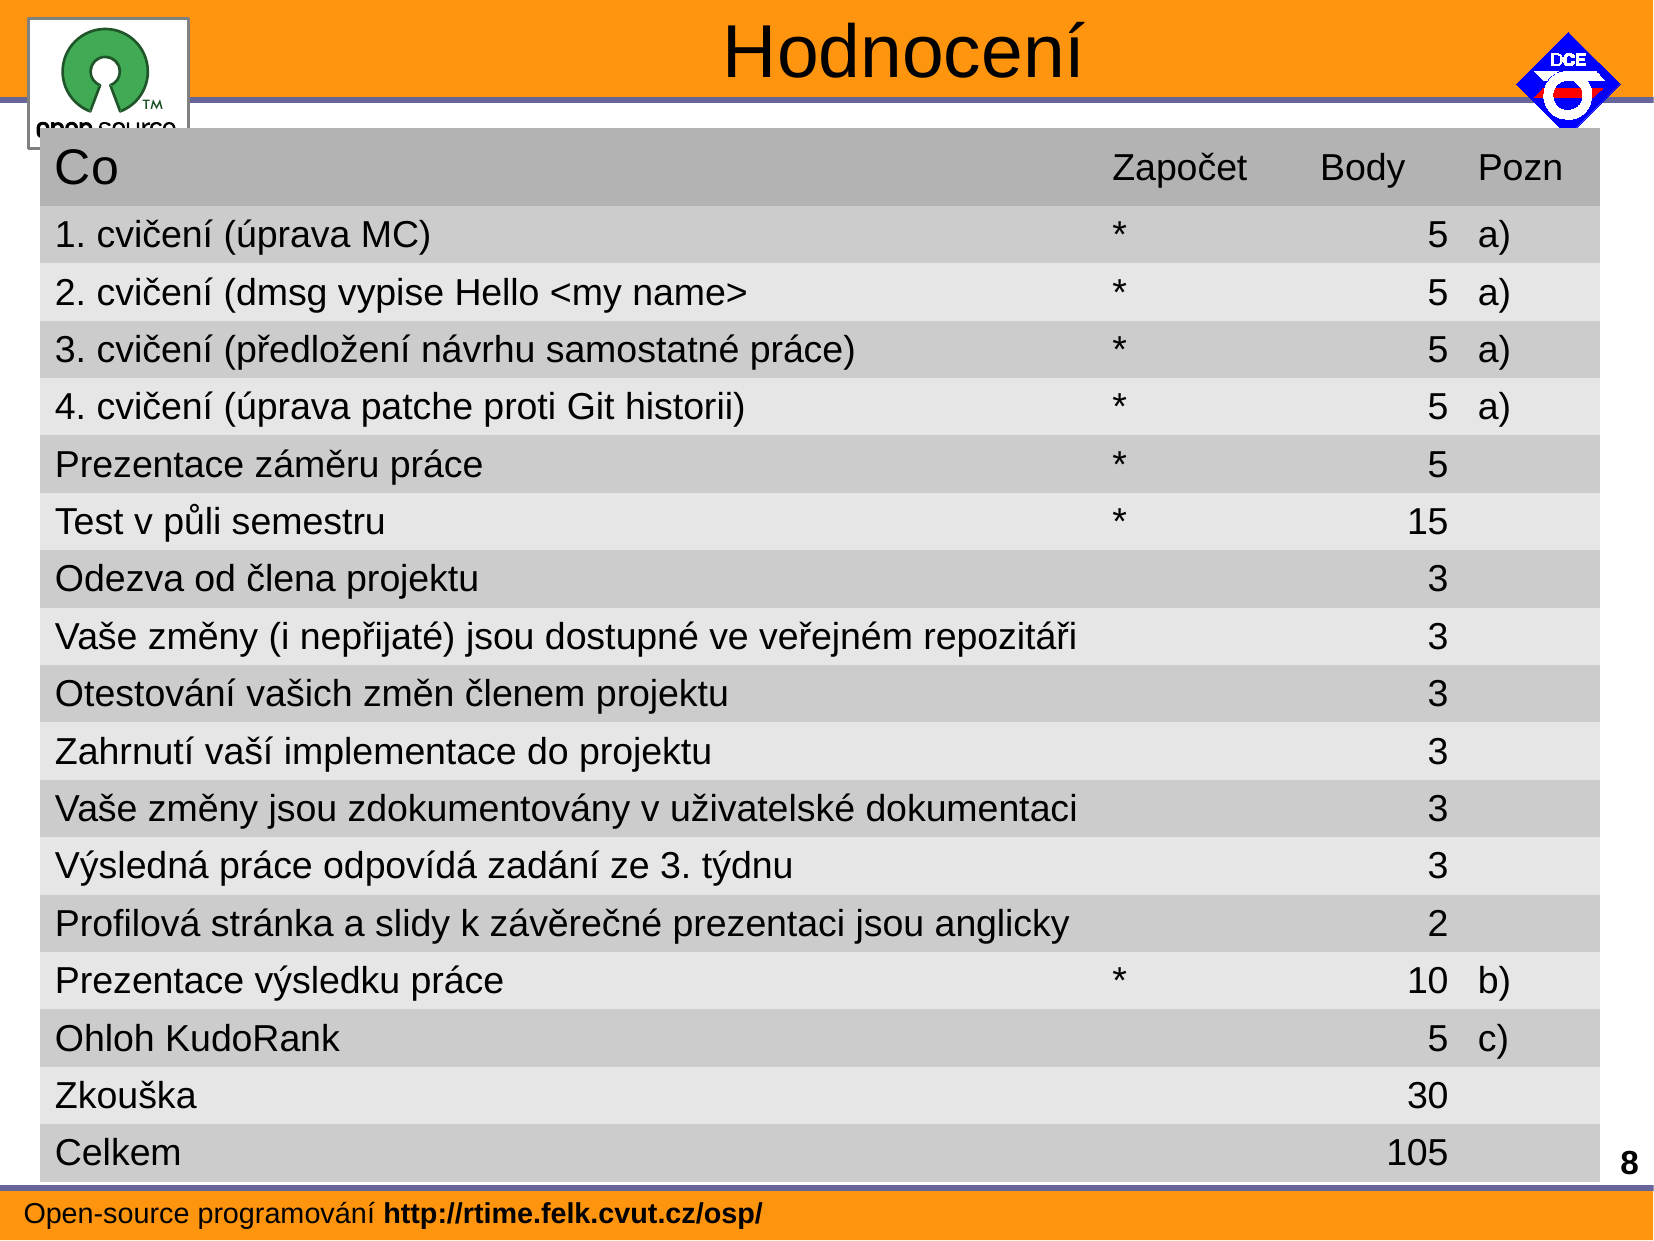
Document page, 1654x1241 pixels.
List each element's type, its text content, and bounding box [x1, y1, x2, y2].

table_cell * [1097, 206, 1306, 263]
table_cell [1097, 1067, 1306, 1124]
table_cell * [1097, 435, 1306, 493]
table_cell 15 [1306, 493, 1463, 550]
table_cell [1463, 665, 1600, 722]
table_cell 3 [1306, 837, 1463, 895]
table_cell [1097, 1124, 1306, 1182]
table_cell 1. cvičení (úprava MC) [40, 206, 1097, 263]
table_cell [1097, 722, 1306, 780]
table_cell 3 [1306, 722, 1463, 780]
table_cell 10 [1306, 952, 1463, 1009]
table_cell Profilová stránka a slidy k závěrečné prezentaci jsou anglicky [40, 895, 1097, 952]
table_cell * [1097, 952, 1306, 1009]
table_cell Vaše změny (i nepřijaté) jsou dostupné ve veřejném repozitáři [40, 608, 1097, 665]
table_cell 105 [1306, 1124, 1463, 1182]
table_cell Zahrnutí vaší implementace do projektu [40, 722, 1097, 780]
table_cell [1463, 608, 1600, 665]
table_cell Test v půli semestru [40, 493, 1097, 550]
table_cell 2. cvičení (dmsg vypise Hello <my name> [40, 263, 1097, 321]
table_cell 3 [1306, 608, 1463, 665]
table_cell Ohloh KudoRank [40, 1009, 1097, 1067]
table_cell 3 [1306, 550, 1463, 608]
table_header Body [1306, 128, 1463, 206]
table_cell [1097, 608, 1306, 665]
table_cell [1463, 837, 1600, 895]
table_cell 5 [1306, 378, 1463, 435]
table_cell 4. cvičení (úprava patche proti Git historii) [40, 378, 1097, 435]
table_cell Odezva od člena projektu [40, 550, 1097, 608]
table_cell [1463, 550, 1600, 608]
table_cell [1463, 493, 1600, 550]
table_cell Celkem [40, 1124, 1097, 1182]
table_cell 5 [1306, 1009, 1463, 1067]
table_cell Prezentace záměru práce [40, 435, 1097, 493]
table_cell [1463, 722, 1600, 780]
table_cell Otestování vašich změn členem projektu [40, 665, 1097, 722]
table_cell * [1097, 321, 1306, 378]
table_cell Prezentace výsledku práce [40, 952, 1097, 1009]
table_cell Výsledná práce odpovídá zadání ze 3. týdnu [40, 837, 1097, 895]
table_cell [1463, 1124, 1600, 1182]
table_cell [1463, 780, 1600, 837]
table_cell 3 [1306, 780, 1463, 837]
table_cell * [1097, 378, 1306, 435]
table_cell * [1097, 493, 1306, 550]
table_cell [1097, 1009, 1306, 1067]
table_header Pozn [1463, 128, 1600, 206]
table_cell 3. cvičení (předložení návrhu samostatné práce) [40, 321, 1097, 378]
table_cell Zkouška [40, 1067, 1097, 1124]
table_cell a) [1463, 263, 1600, 321]
title Hodnocení [178, 4, 1631, 98]
table_cell [1463, 435, 1600, 493]
table_cell 30 [1306, 1067, 1463, 1124]
table_cell [1097, 837, 1306, 895]
table_cell 5 [1306, 321, 1463, 378]
table_cell [1463, 1067, 1600, 1124]
table_cell 5 [1306, 263, 1463, 321]
table_cell a) [1463, 321, 1600, 378]
table_cell 2 [1306, 895, 1463, 952]
table_cell 5 [1306, 206, 1463, 263]
table_cell [1463, 895, 1600, 952]
table_cell [1097, 895, 1306, 952]
table_cell [1097, 780, 1306, 837]
table_cell a) [1463, 206, 1600, 263]
table_cell [1097, 550, 1306, 608]
table_cell 3 [1306, 665, 1463, 722]
table_cell 5 [1306, 435, 1463, 493]
table_cell c) [1463, 1009, 1600, 1067]
table_cell [1097, 665, 1306, 722]
table_header Co [40, 128, 1097, 206]
table_header Započet [1097, 128, 1306, 206]
table_cell Vaše změny jsou zdokumentovány v uživatelské dokumentaci [40, 780, 1097, 837]
table_cell b) [1463, 952, 1600, 1009]
table_cell a) [1463, 378, 1600, 435]
table_cell * [1097, 263, 1306, 321]
